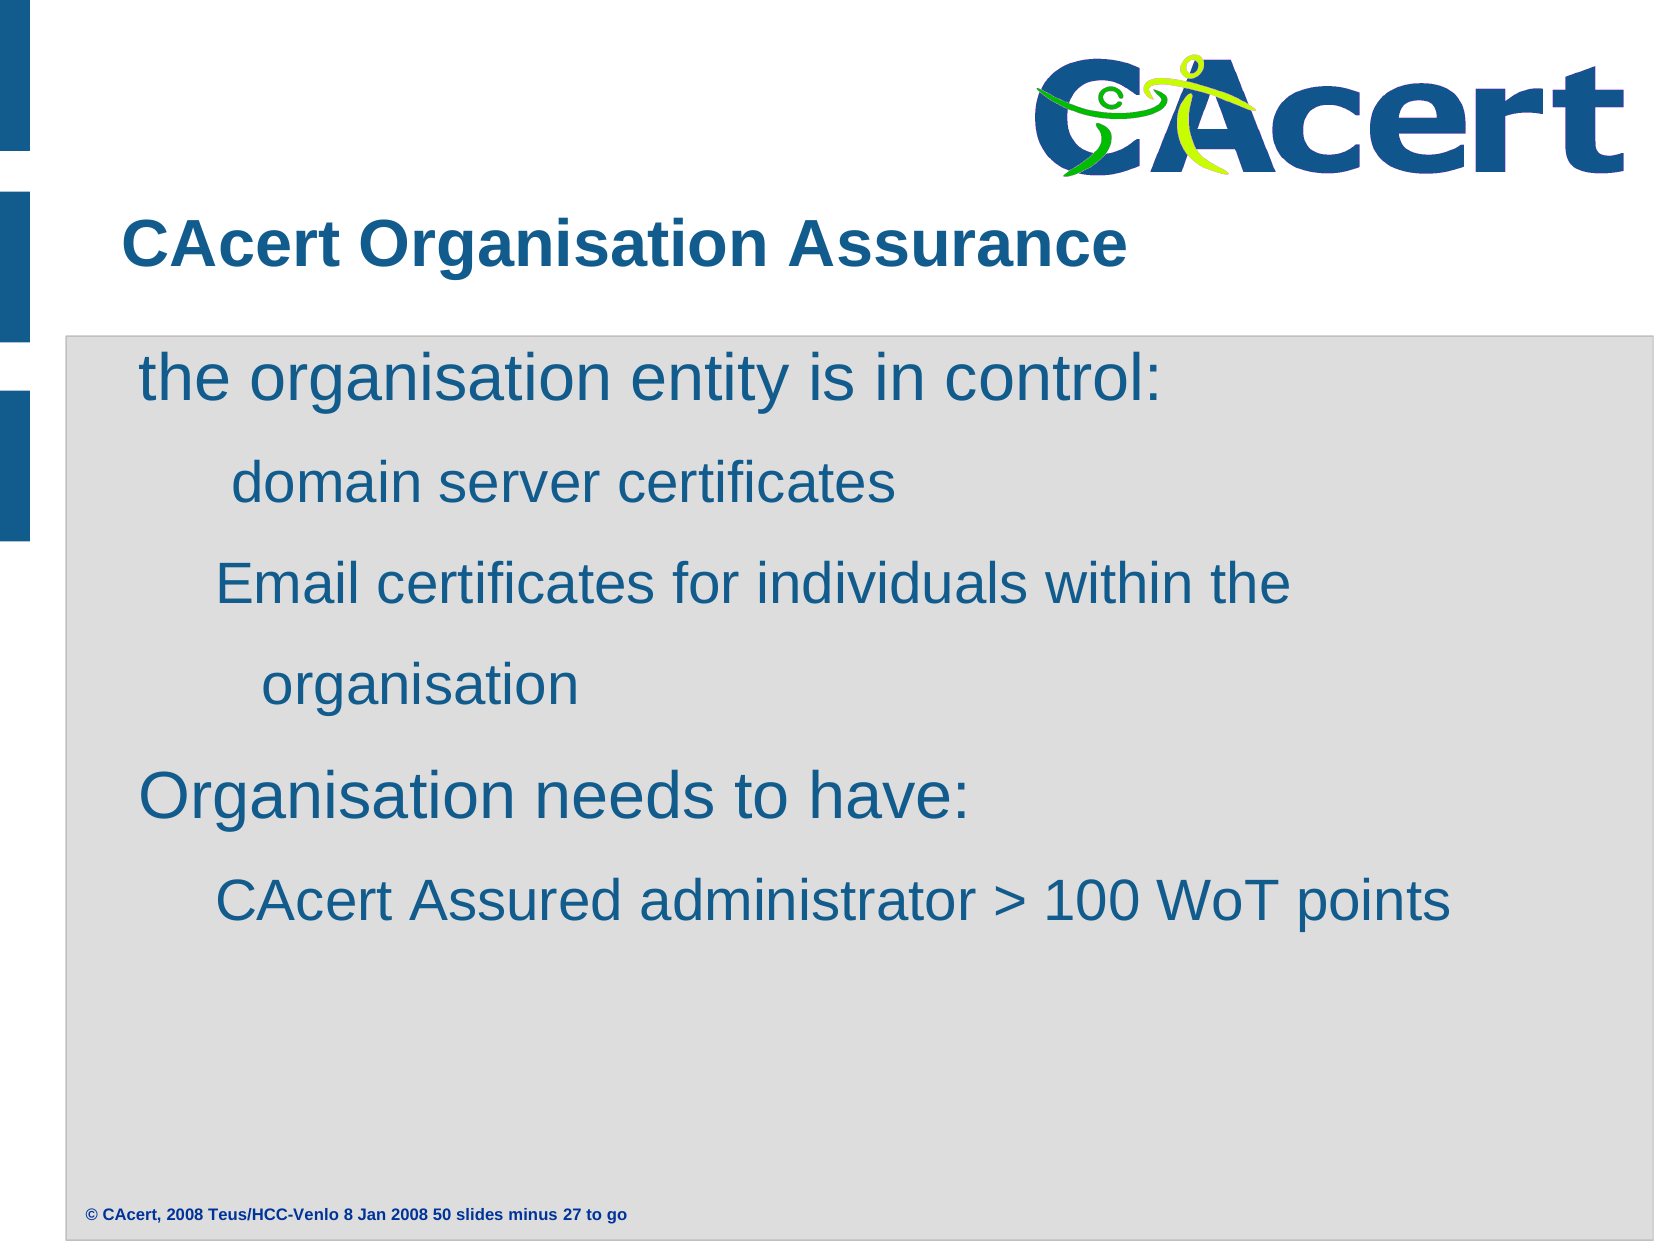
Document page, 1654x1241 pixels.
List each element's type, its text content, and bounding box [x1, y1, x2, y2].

picture [1033, 53, 1625, 178]
list the organisation entity is in control: domain server certificates Email certificates for individuals within the organisation Organisation needs to have: CAcert Assured administrator > 100 WoT points [121, 344, 1595, 1238]
title CAcert Organisation Assurance [121, 177, 1533, 315]
